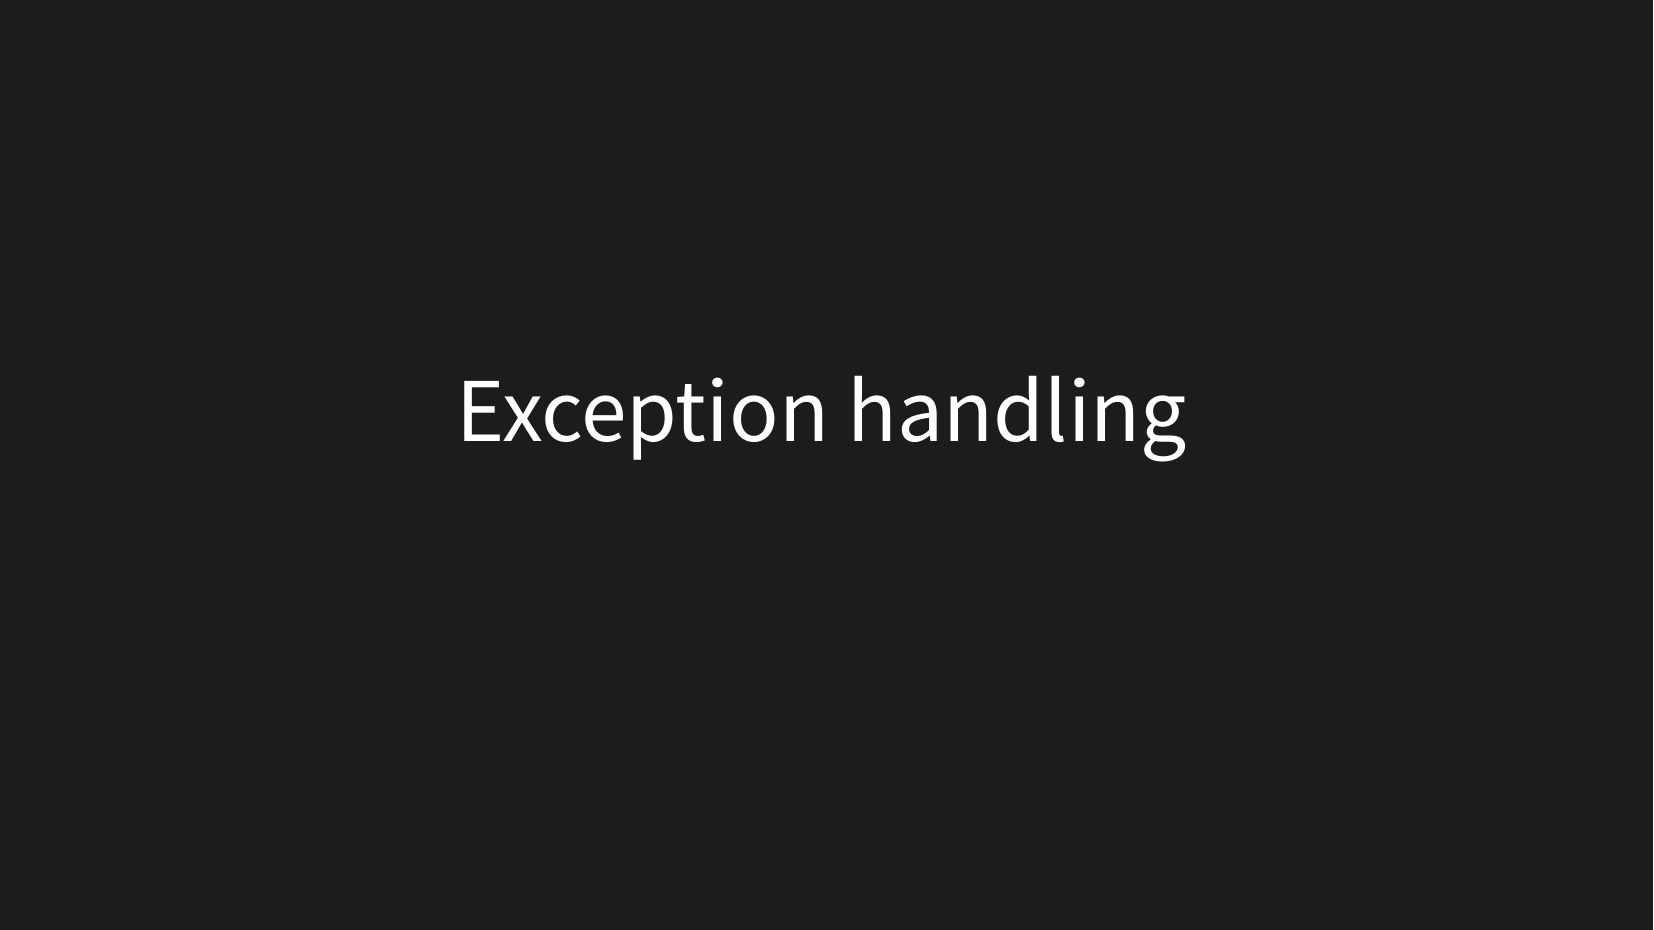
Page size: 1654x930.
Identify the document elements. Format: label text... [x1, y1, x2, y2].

title Exception handling [0, 293, 1650, 524]
